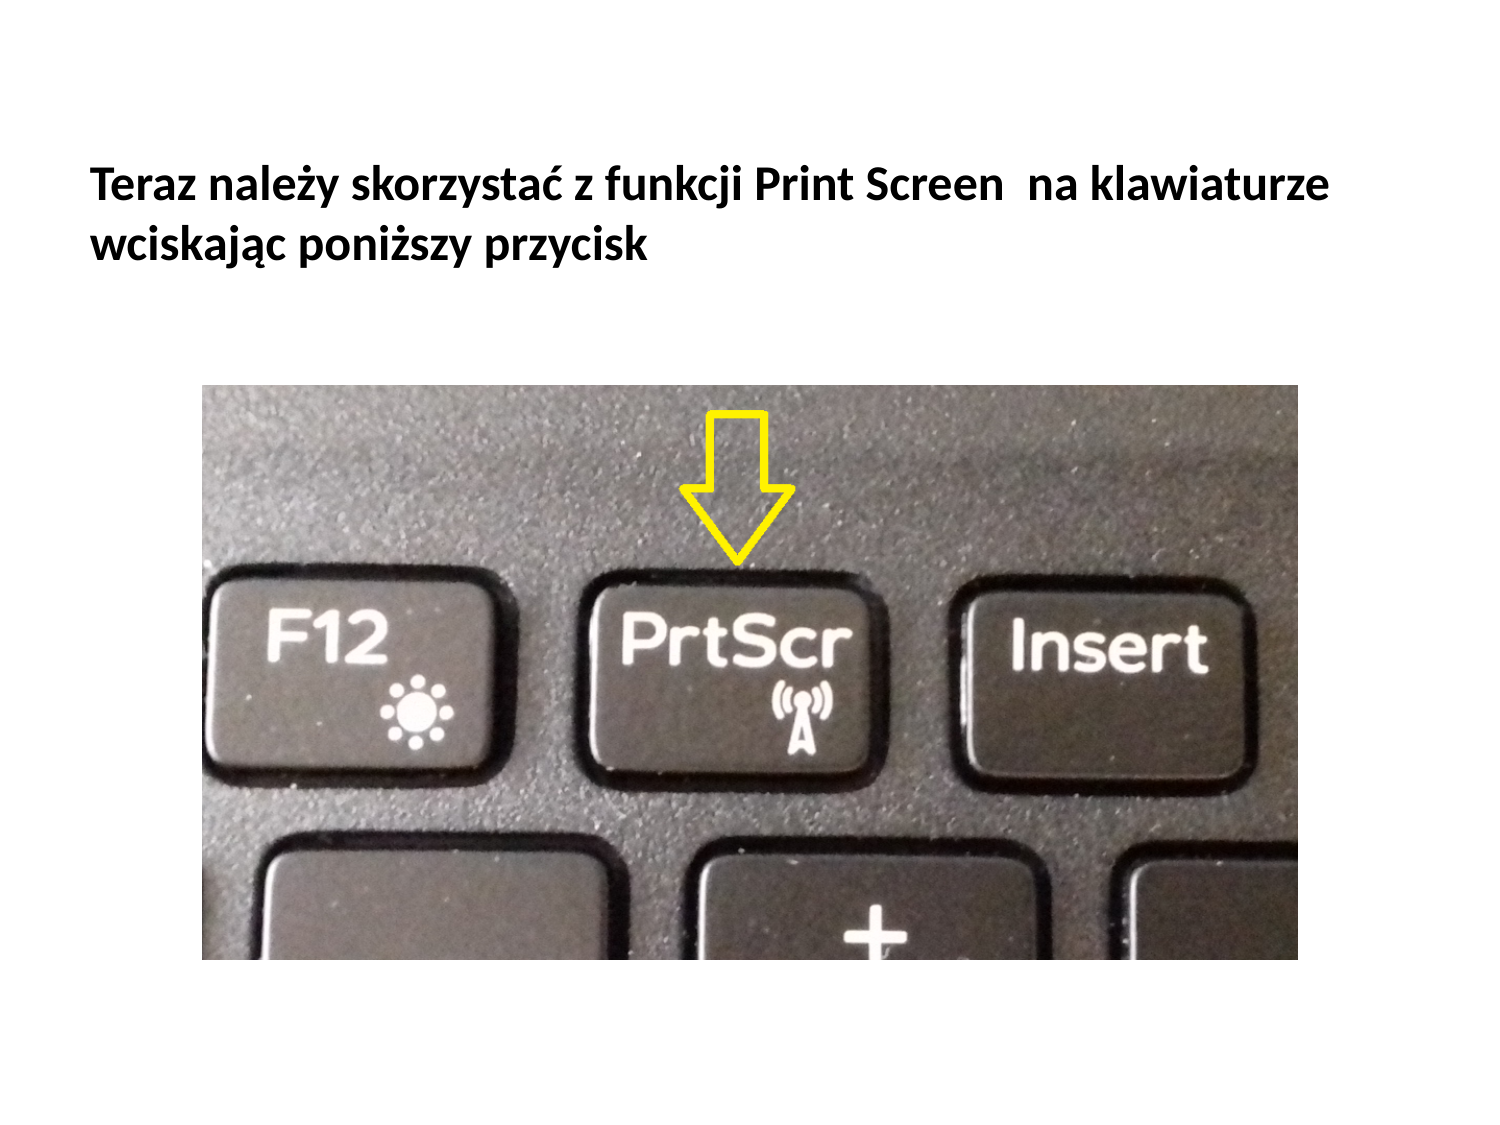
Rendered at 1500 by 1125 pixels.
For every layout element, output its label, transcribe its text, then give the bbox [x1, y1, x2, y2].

text_box Teraz należy skorzystać z funkcji Print Screen na klawiaturze wciskając poniższy przycisk [74, 143, 1425, 331]
picture [202, 385, 1298, 960]
